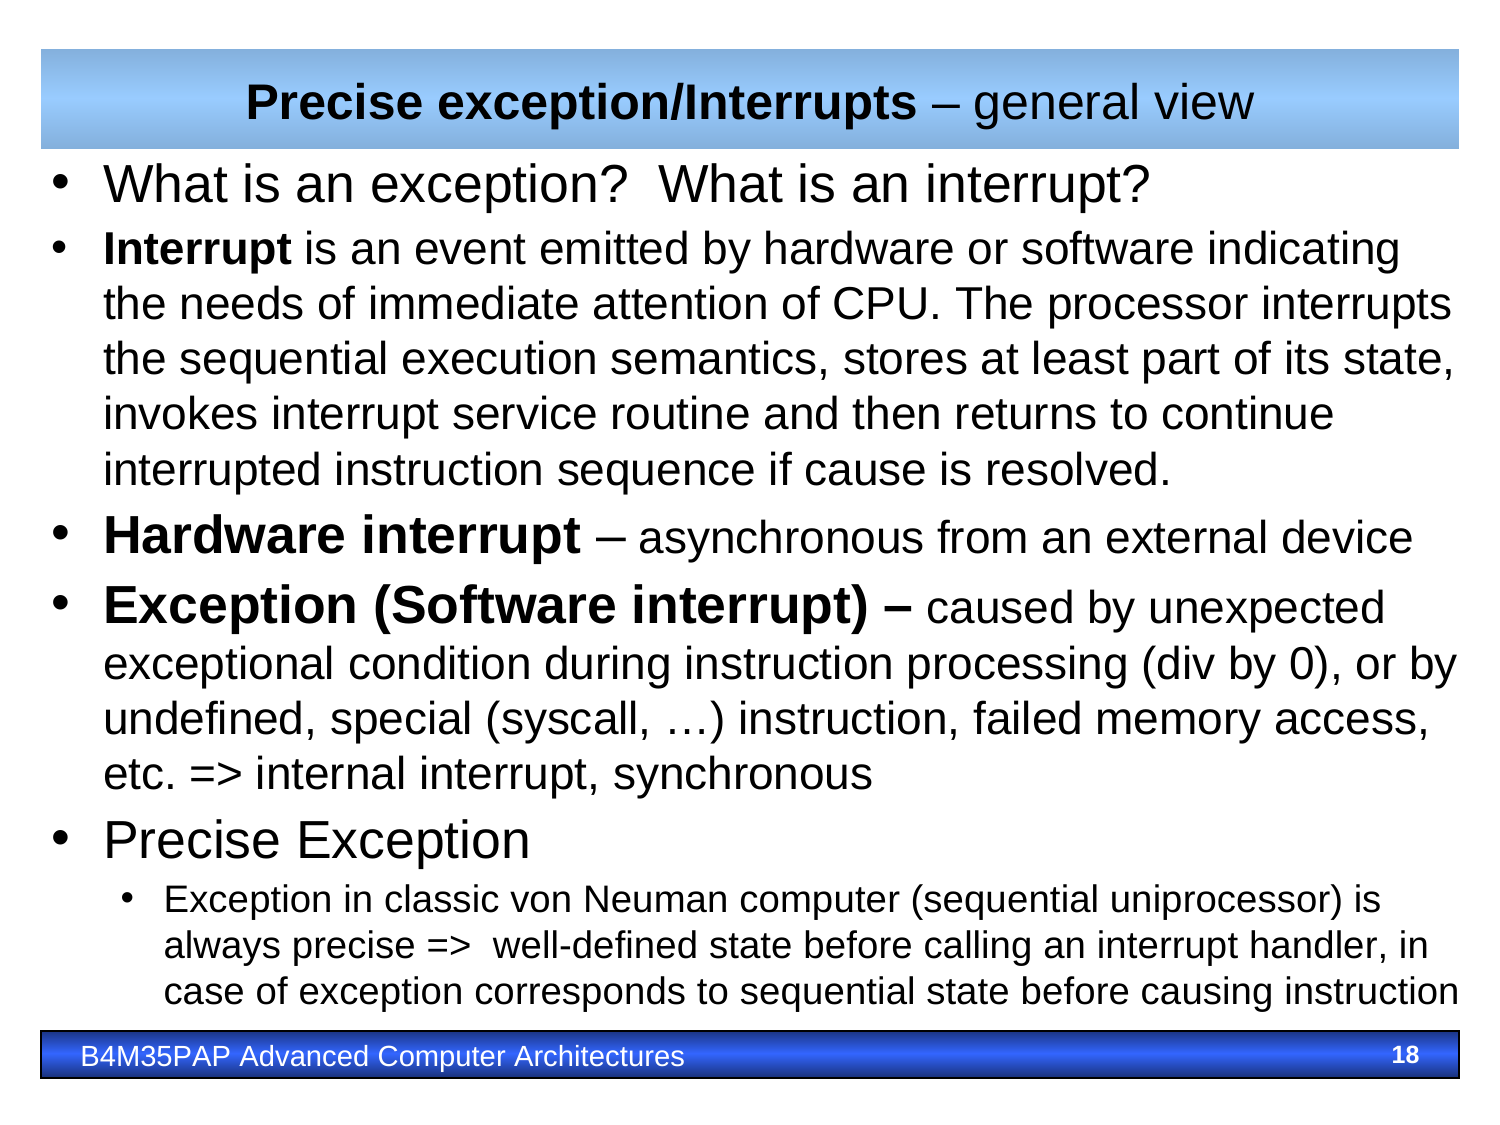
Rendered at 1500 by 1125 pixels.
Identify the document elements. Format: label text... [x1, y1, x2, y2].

title Precise exception/Interrupts – general view [41, 49, 1459, 149]
list What is an exception? What is an interrupt? Interrupt is an event emitted by hardware or software indicating the needs of immediate attention of CPU. The processor interrupts the sequential execution semantics, stores at least part of its state, invokes interrupt service routine and then returns to continue interrupted instruction sequence if cause is resolved. Hardware interrupt – asynchronous from an external device Exception (Software interrupt) – caused by unexpected exceptional condition during instruction processing (div by 0), or by undefined, special (syscall, …) instruction, failed memory access, etc. => internal interrupt, synchronous Precise Exception Exception in classic von Neuman computer (sequential uniprocessor) is always precise => well-defined state before calling an interrupt handler, in case of exception corresponds to sequential state before causing instruction [51, 148, 1463, 1041]
